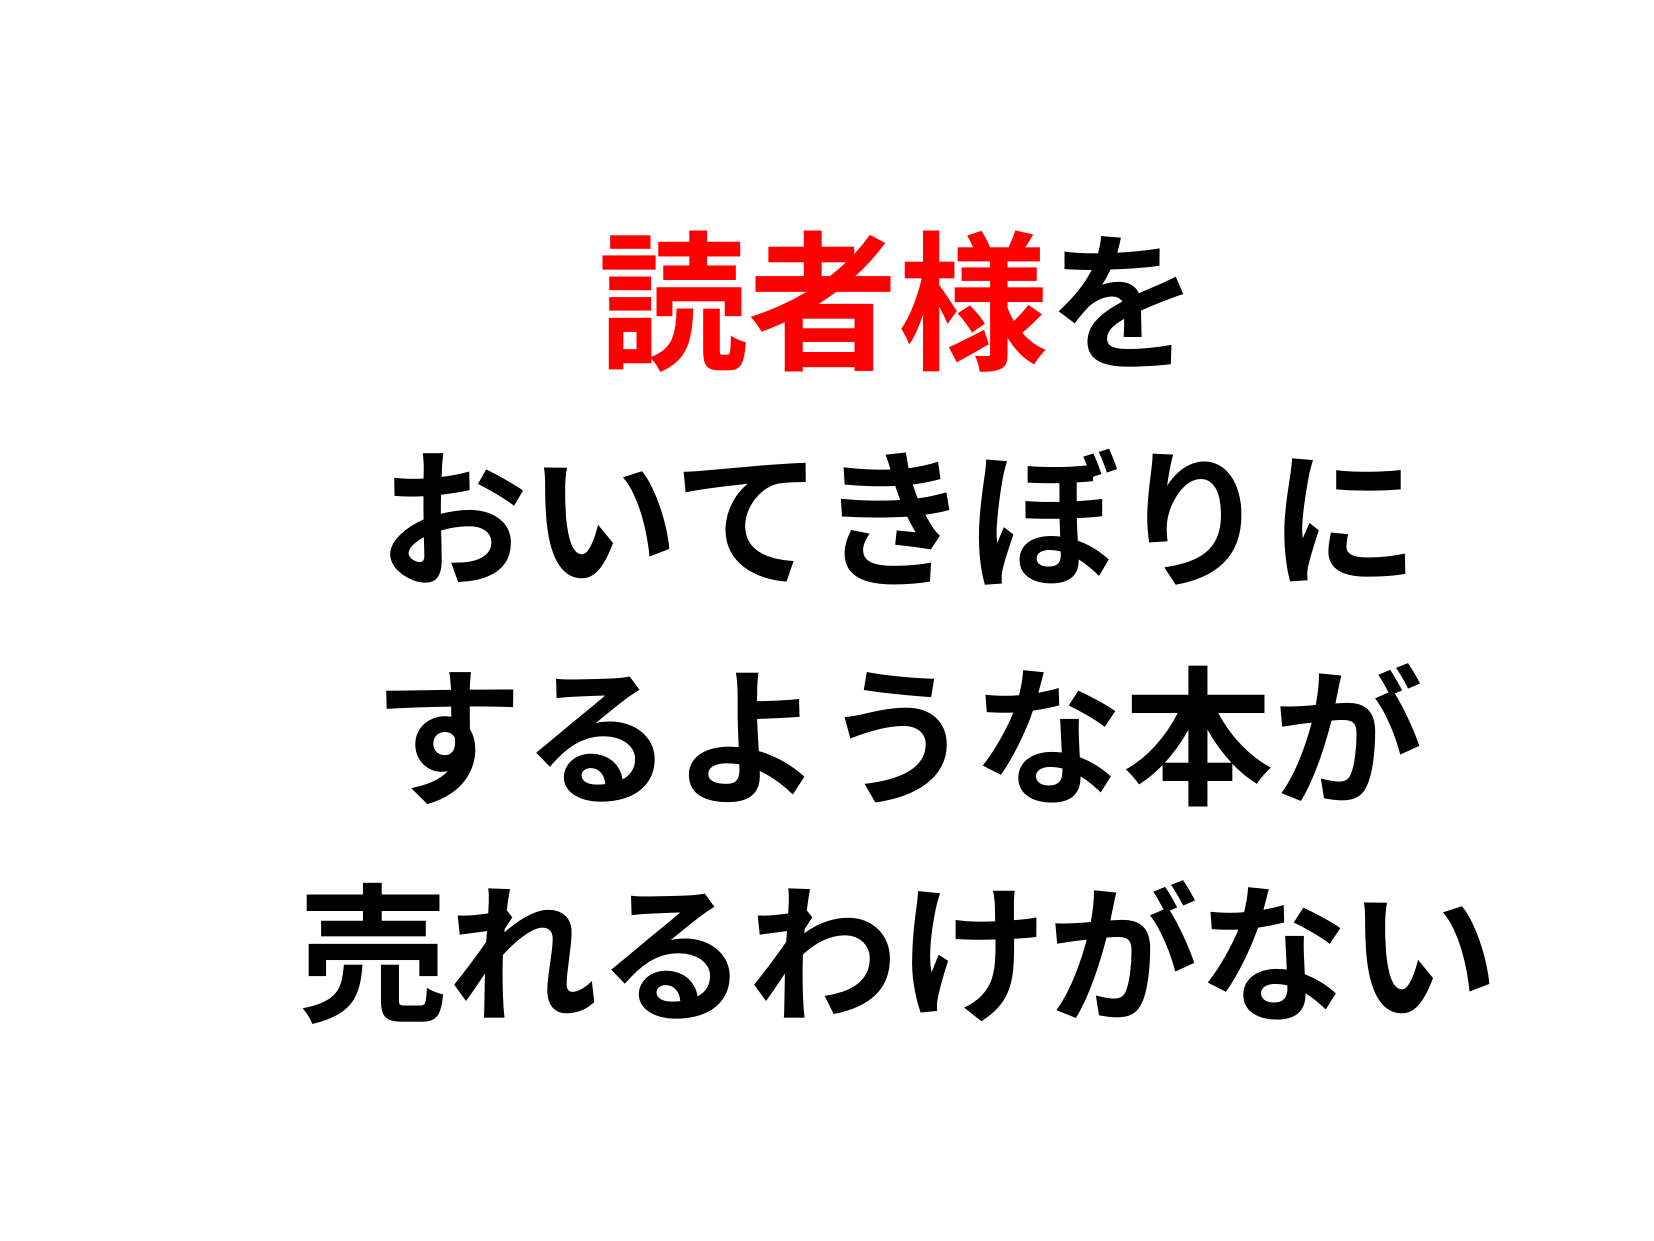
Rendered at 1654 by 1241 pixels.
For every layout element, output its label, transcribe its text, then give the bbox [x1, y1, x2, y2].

text_box 読者様を おいてきぼりに するような本が 売れるわけがない [284, 177, 1418, 873]
